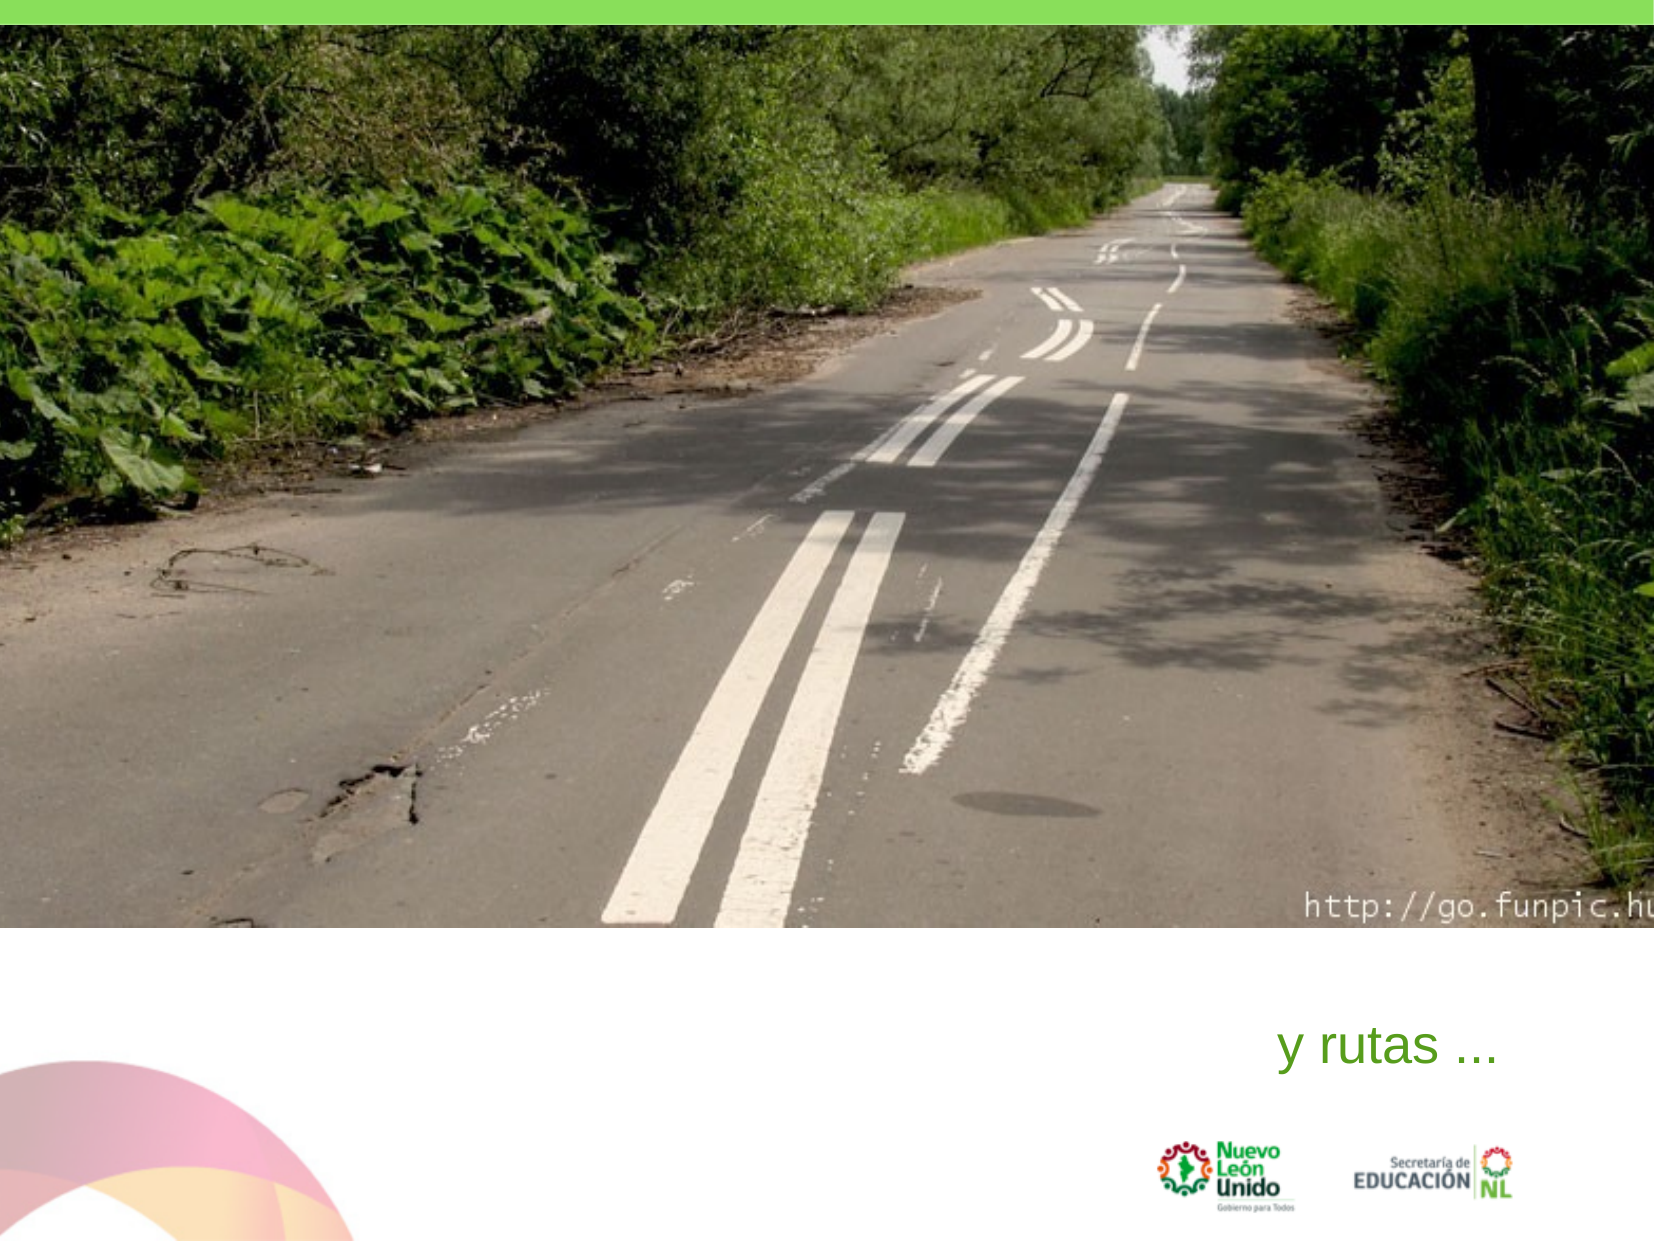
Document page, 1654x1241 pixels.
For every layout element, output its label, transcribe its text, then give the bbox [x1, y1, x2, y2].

text_box y rutas ... [1262, 1006, 1588, 1088]
picture [0, 0, 1654, 1241]
